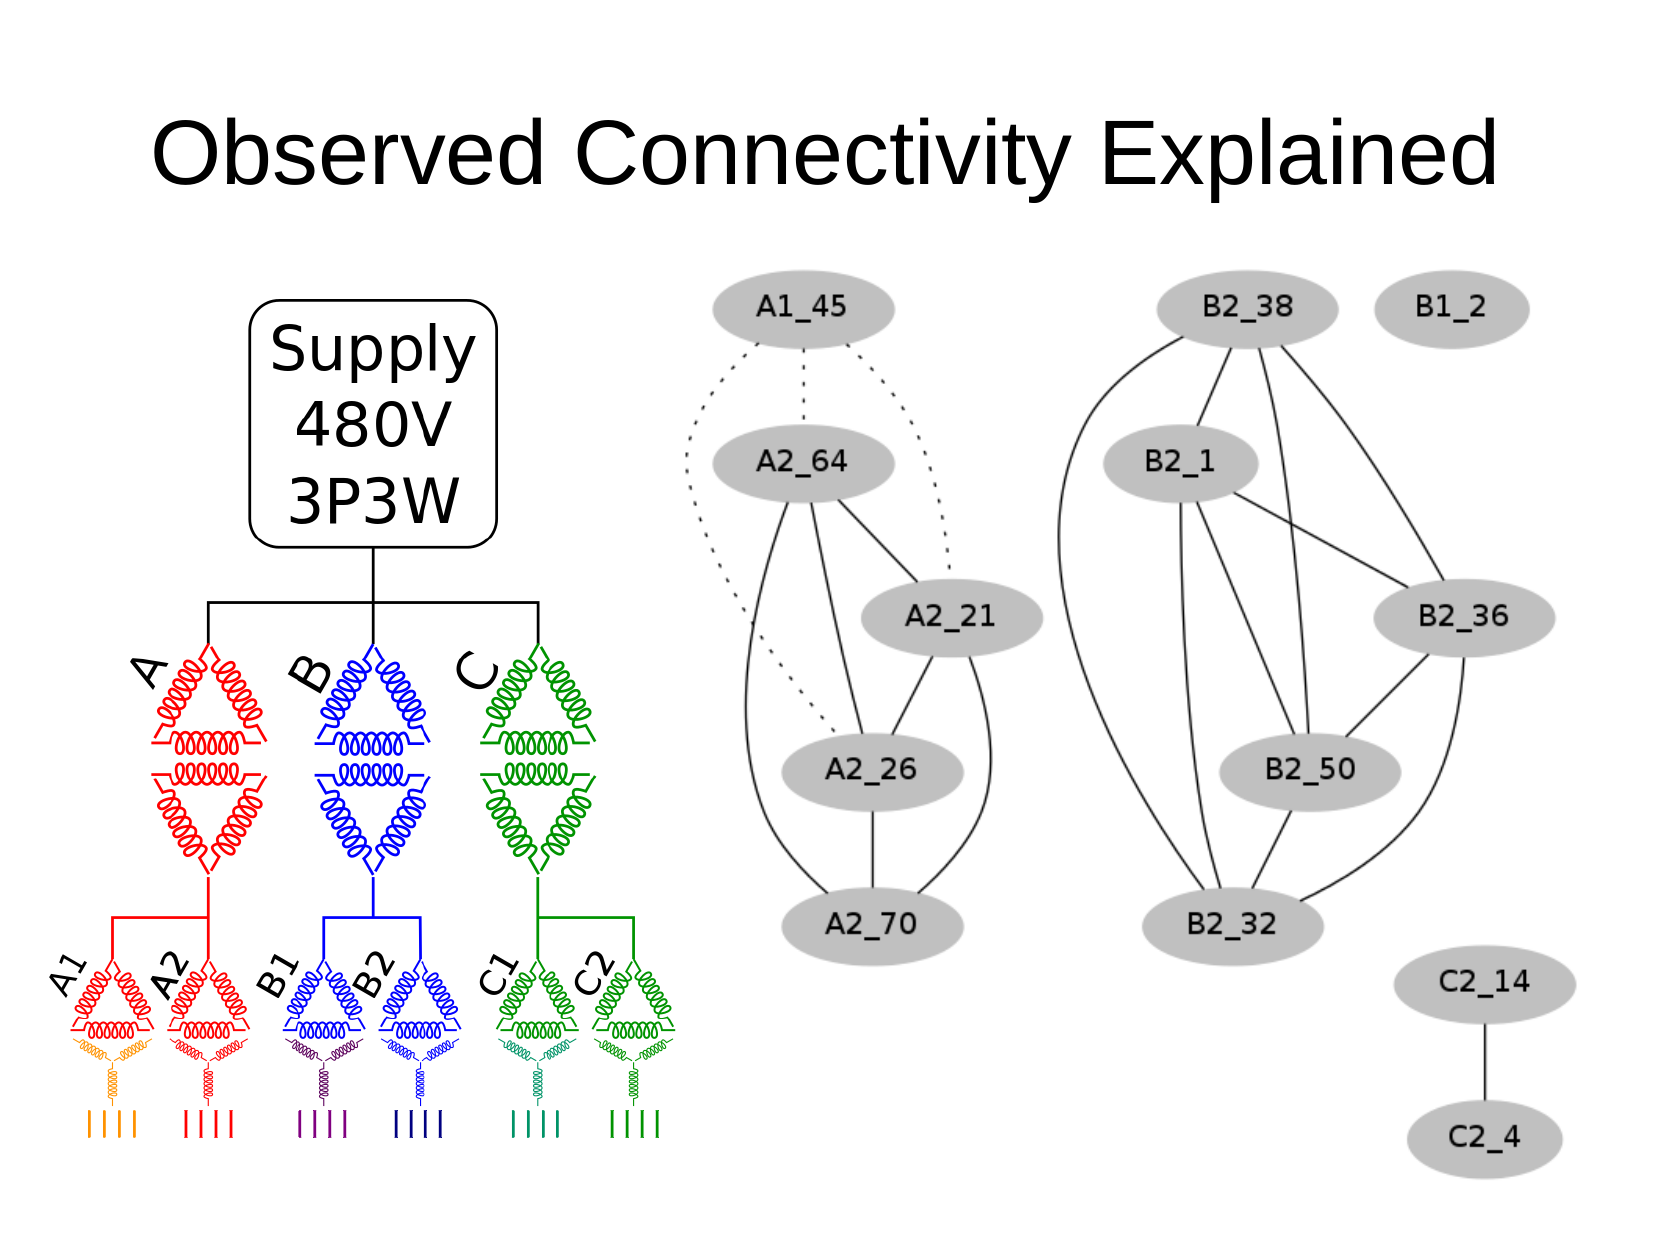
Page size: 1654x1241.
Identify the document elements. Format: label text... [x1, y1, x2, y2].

picture [678, 262, 1583, 1188]
title Observed Connectivity Explained [82, 49, 1571, 257]
picture [45, 299, 676, 1139]
